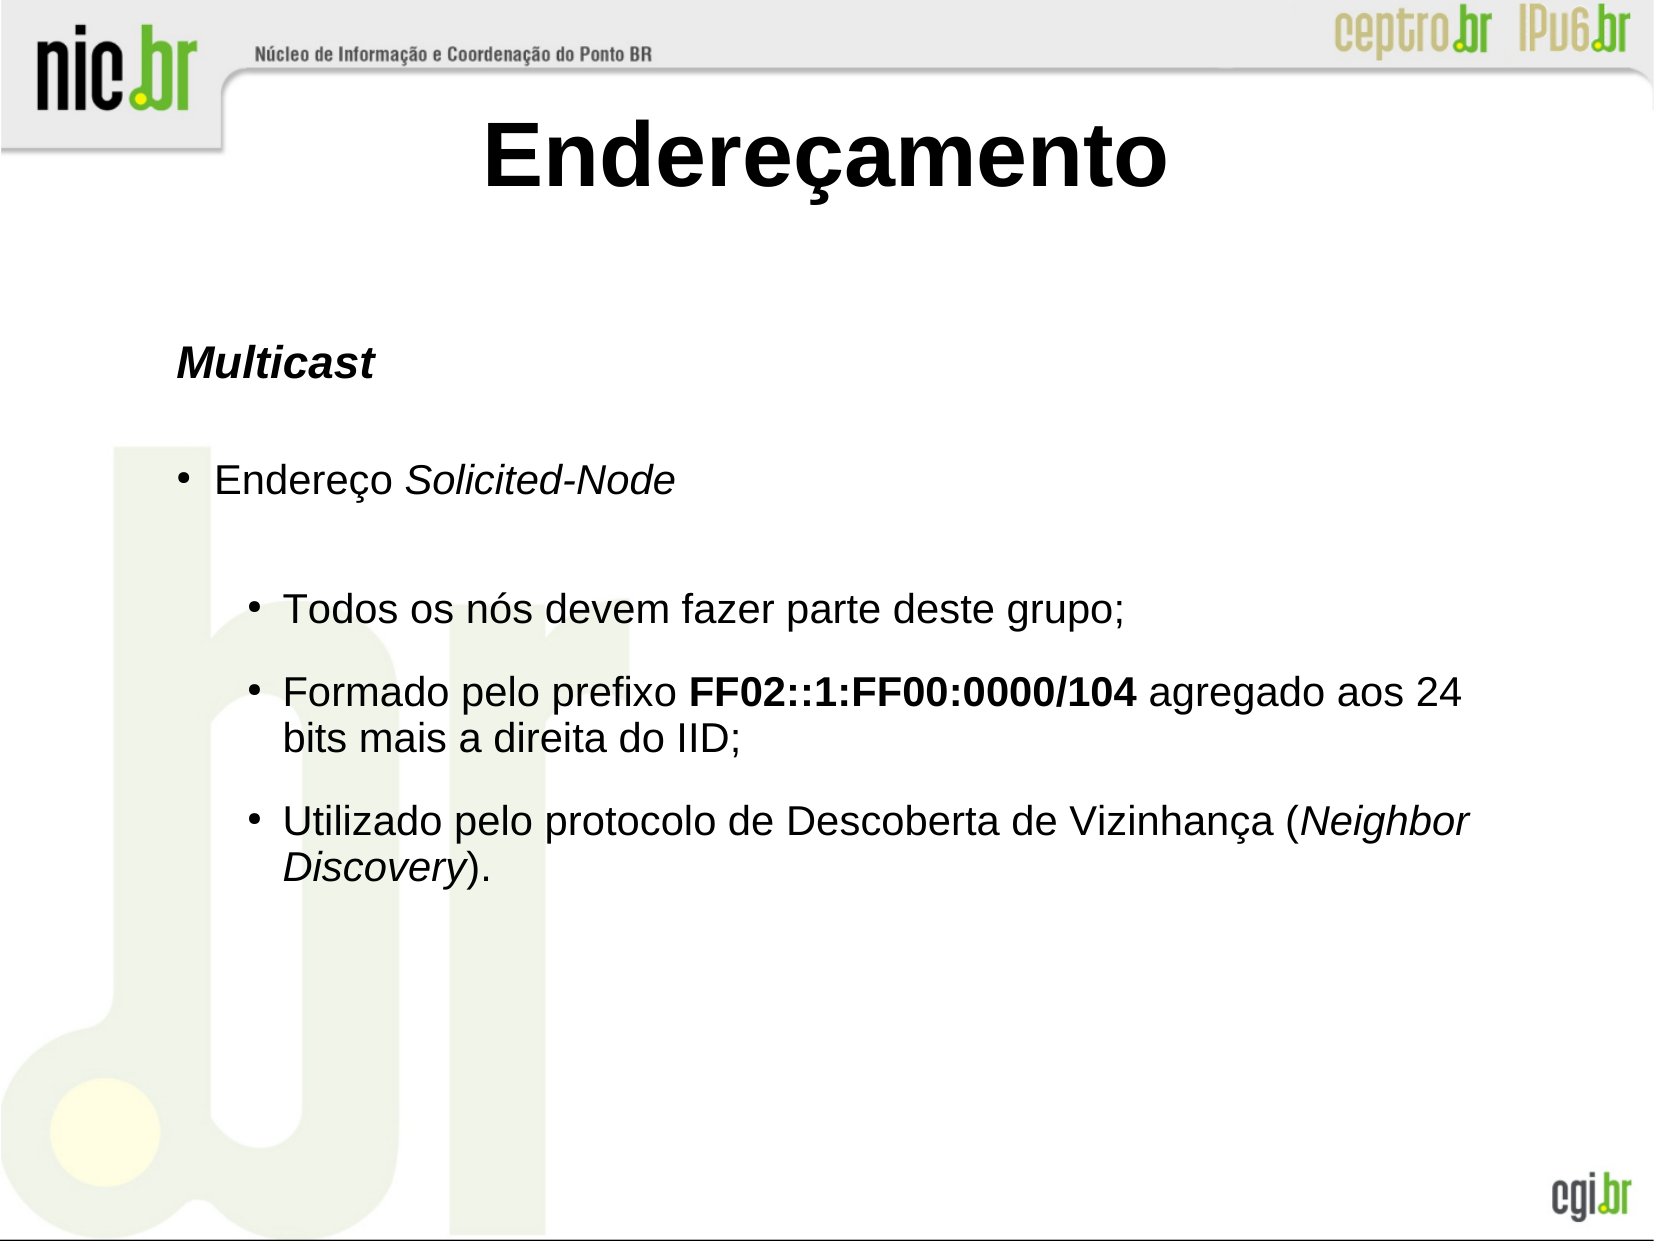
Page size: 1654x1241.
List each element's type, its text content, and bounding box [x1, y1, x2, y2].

picture [0, 0, 1654, 1241]
text_box Multicast Endereço Solicited-Node Todos os nós devem fazer parte deste grupo; Formado pelo prefixo FF02::1:FF00:0000/104 agregado aos 24 bits mais a direita do IID; Utilizado pelo protocolo de Descoberta de Vizinhança (Neighbor Discovery). [161, 330, 1493, 384]
text_box Endereçamento [88, 97, 1565, 215]
